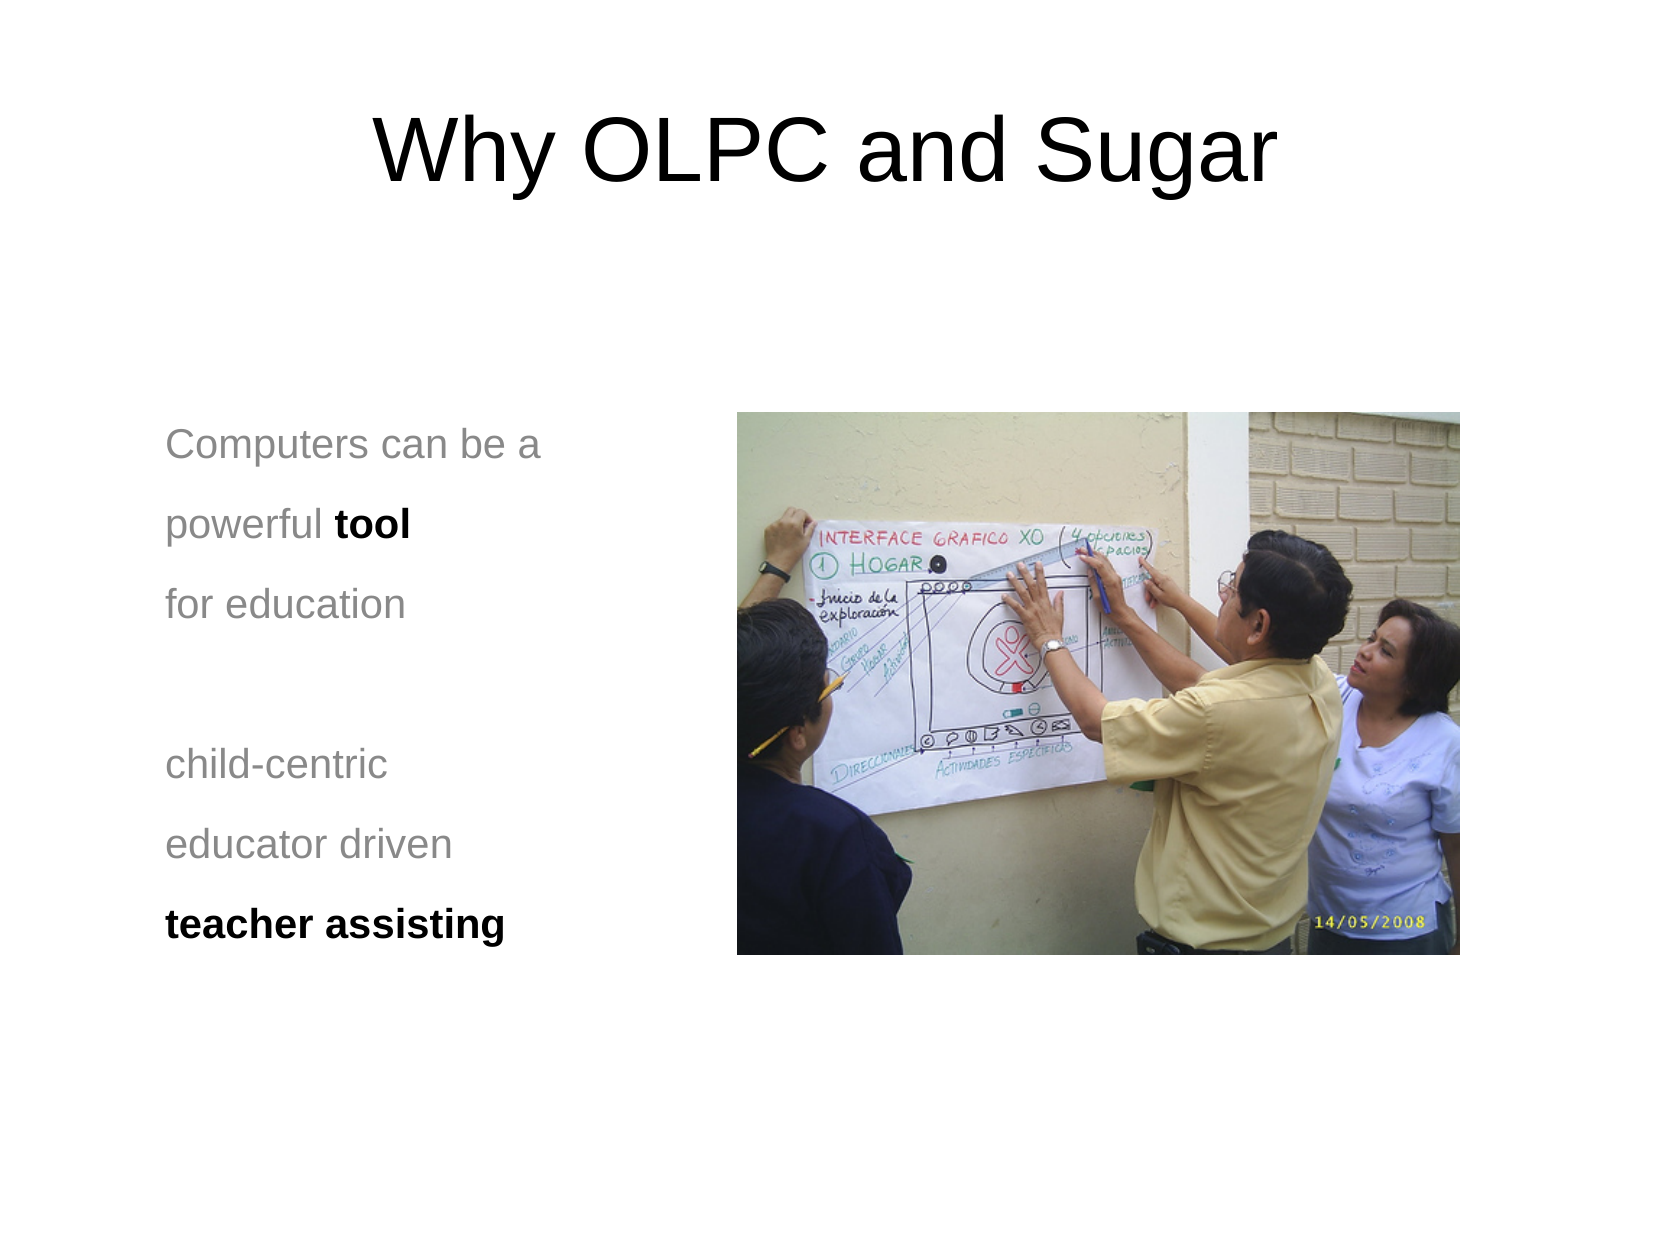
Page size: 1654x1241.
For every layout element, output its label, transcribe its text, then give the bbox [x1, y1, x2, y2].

list Computers can be a powerful tool for education child-centric educator driven teacher assisting [150, 401, 1426, 1024]
title Why OLPC and Sugar [82, 56, 1571, 249]
picture [737, 412, 1460, 955]
